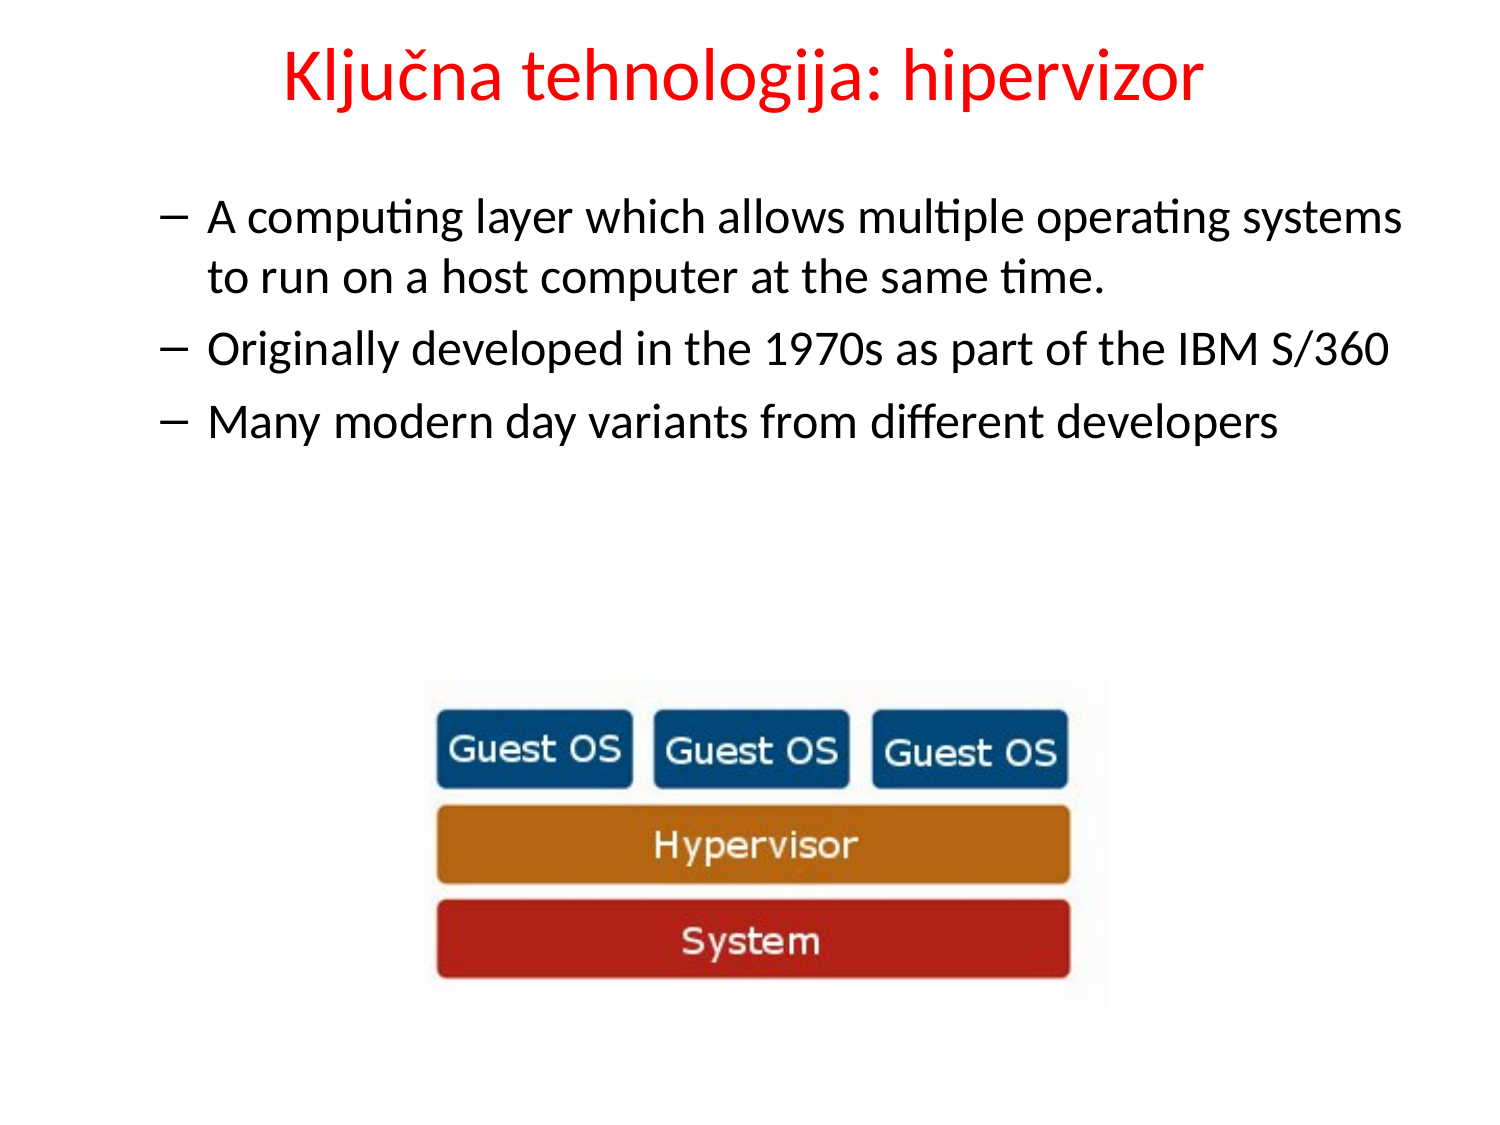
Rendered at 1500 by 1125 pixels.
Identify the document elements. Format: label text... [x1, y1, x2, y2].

picture [398, 679, 1107, 1009]
list A computing layer which allows multiple operating systems to run on a host computer at the same time. Originally developed in the 1970s as part of the IBM S/360 Many modern day variants from different developers [70, 175, 1421, 622]
title Ključna tehnologija: hipervizor [70, 0, 1421, 141]
